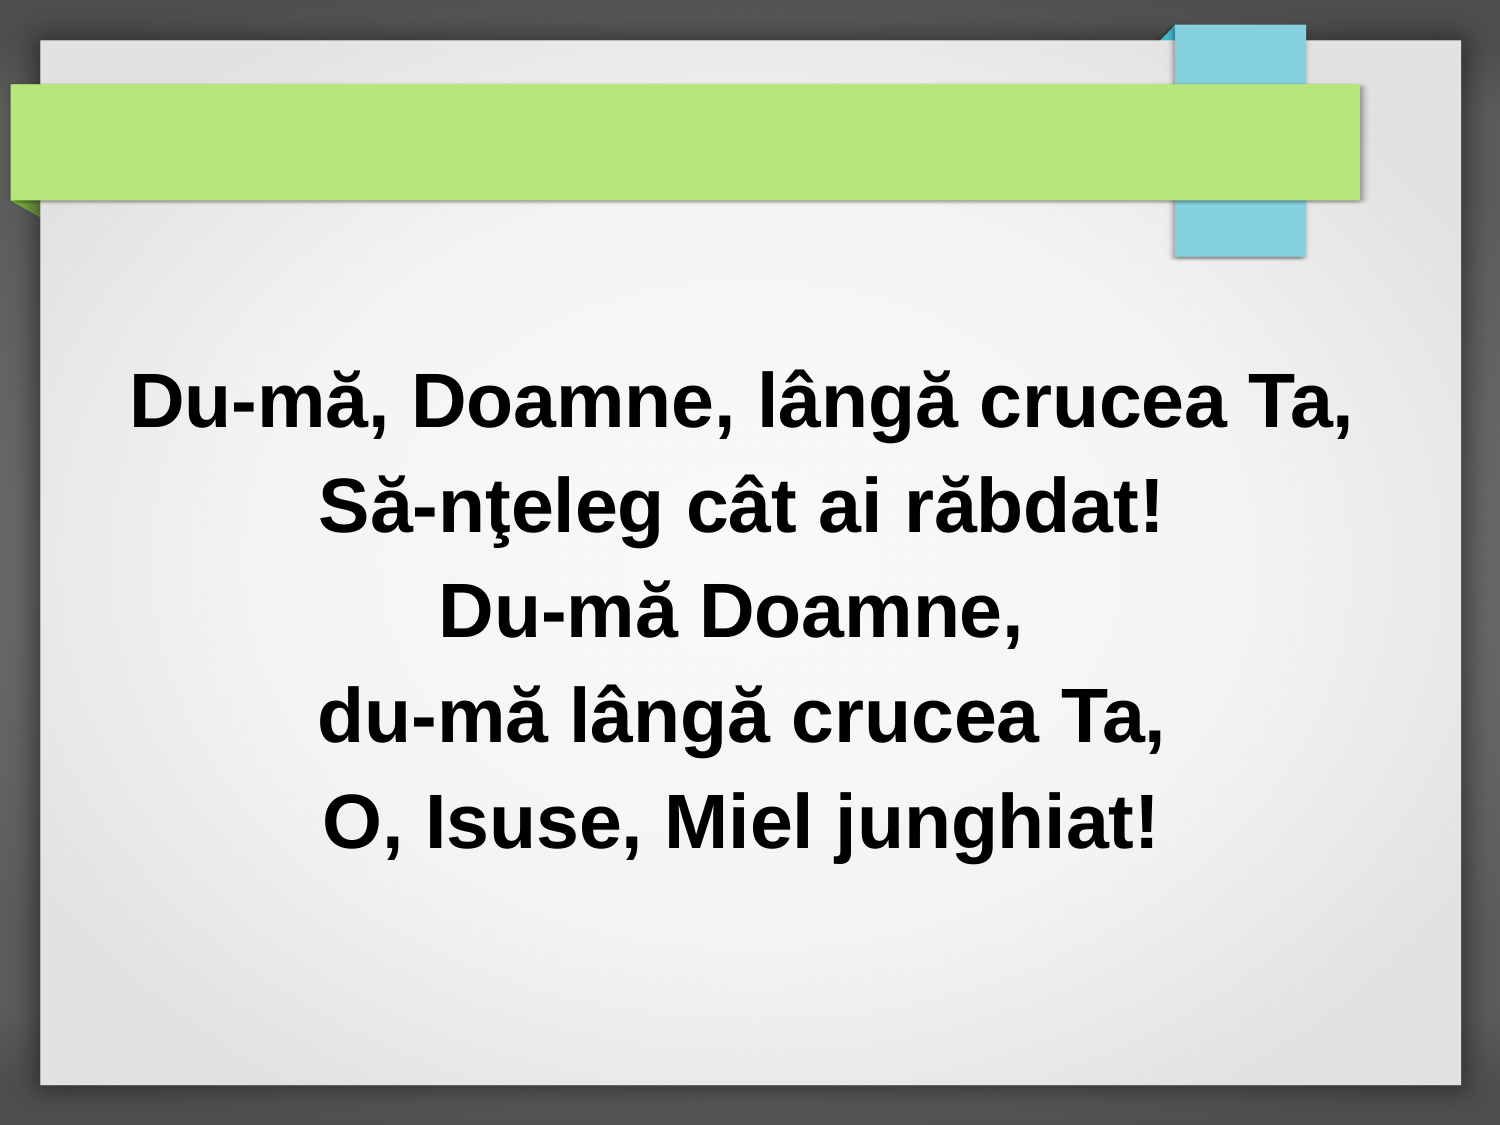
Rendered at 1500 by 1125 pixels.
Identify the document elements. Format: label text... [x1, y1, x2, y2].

list Du-mă, Doamne, lângă crucea Ta, Să-nţeleg cât ai răbdat! Du-mă Doamne, du-mă lângă crucea Ta, O, Isuse, Miel junghiat! [93, 349, 1386, 1001]
picture [0, 0, 1500, 1125]
